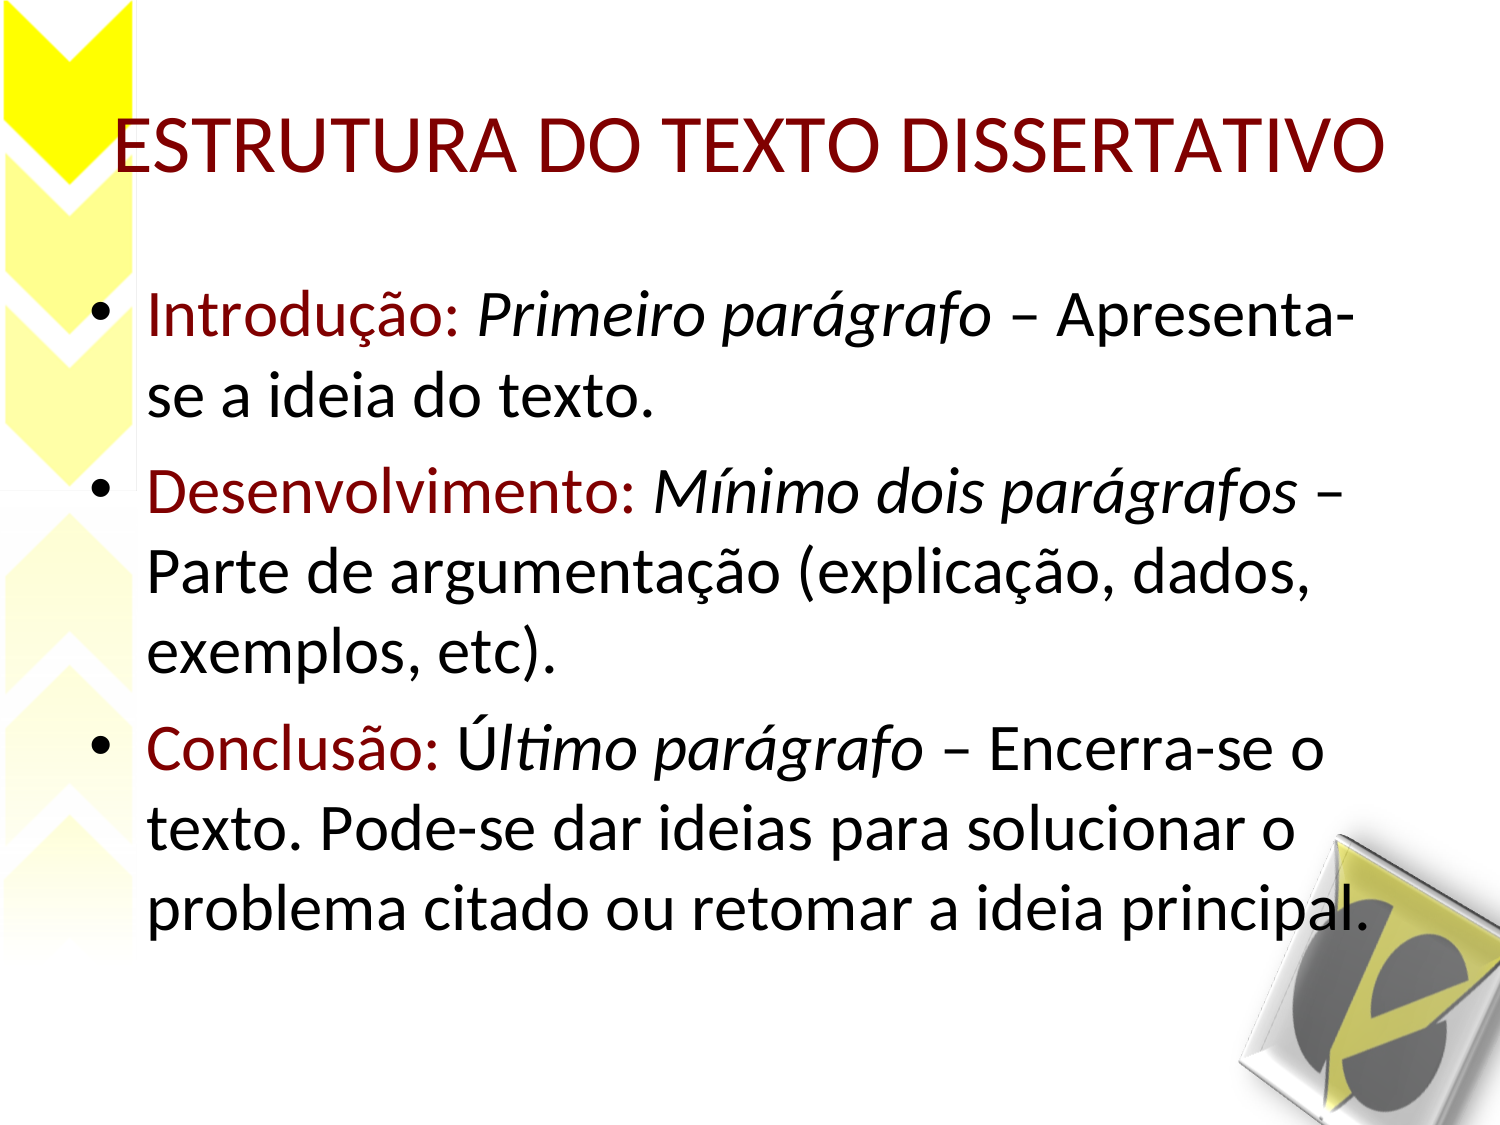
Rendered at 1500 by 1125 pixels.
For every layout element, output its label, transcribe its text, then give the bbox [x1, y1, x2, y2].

picture [0, 0, 140, 1003]
picture [1194, 786, 1500, 1125]
list Introdução: Primeiro parágrafo – Apresenta-se a ideia do texto. Desenvolvimento: Mínimo dois parágrafos – Parte de argumentação (explicação, dados, exemplos, etc). Conclusão: Último parágrafo – Encerra-se o texto. Pode-se dar ideias para solucionar o problema citado ou retomar a ideia principal. [75, 262, 1426, 1005]
title ESTRUTURA DO TEXTO DISSERTATIVO [75, 45, 1426, 233]
